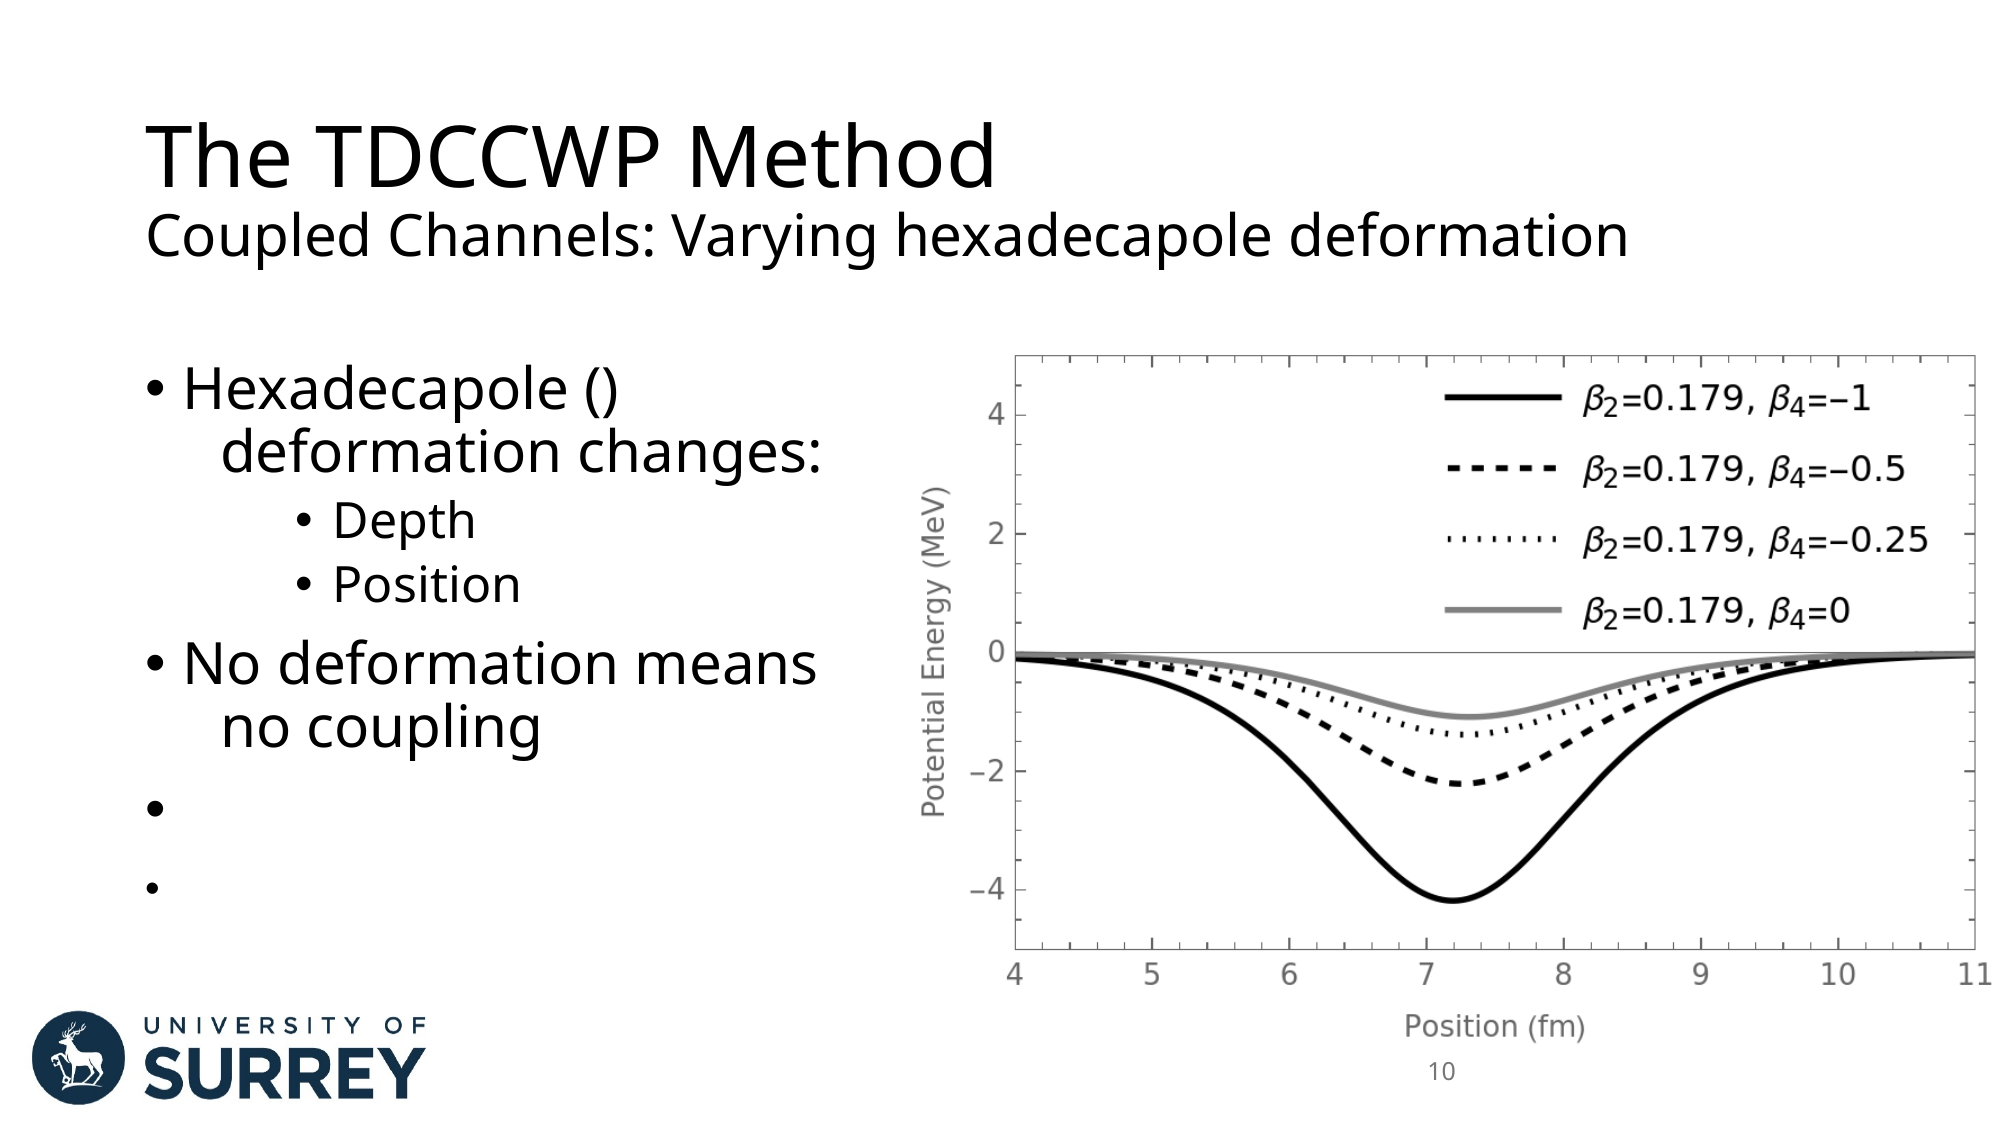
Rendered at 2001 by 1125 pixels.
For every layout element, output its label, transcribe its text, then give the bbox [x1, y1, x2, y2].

picture [917, 354, 1997, 1048]
list Hexadecapole () deformation changes: Depth Position No deformation means no coupling [130, 336, 874, 934]
text_box [1412, 1048, 1863, 1103]
picture [0, 993, 461, 1125]
title The TDCCWP Method Coupled Channels: Varying hexadecapole deformation [130, 63, 1782, 277]
